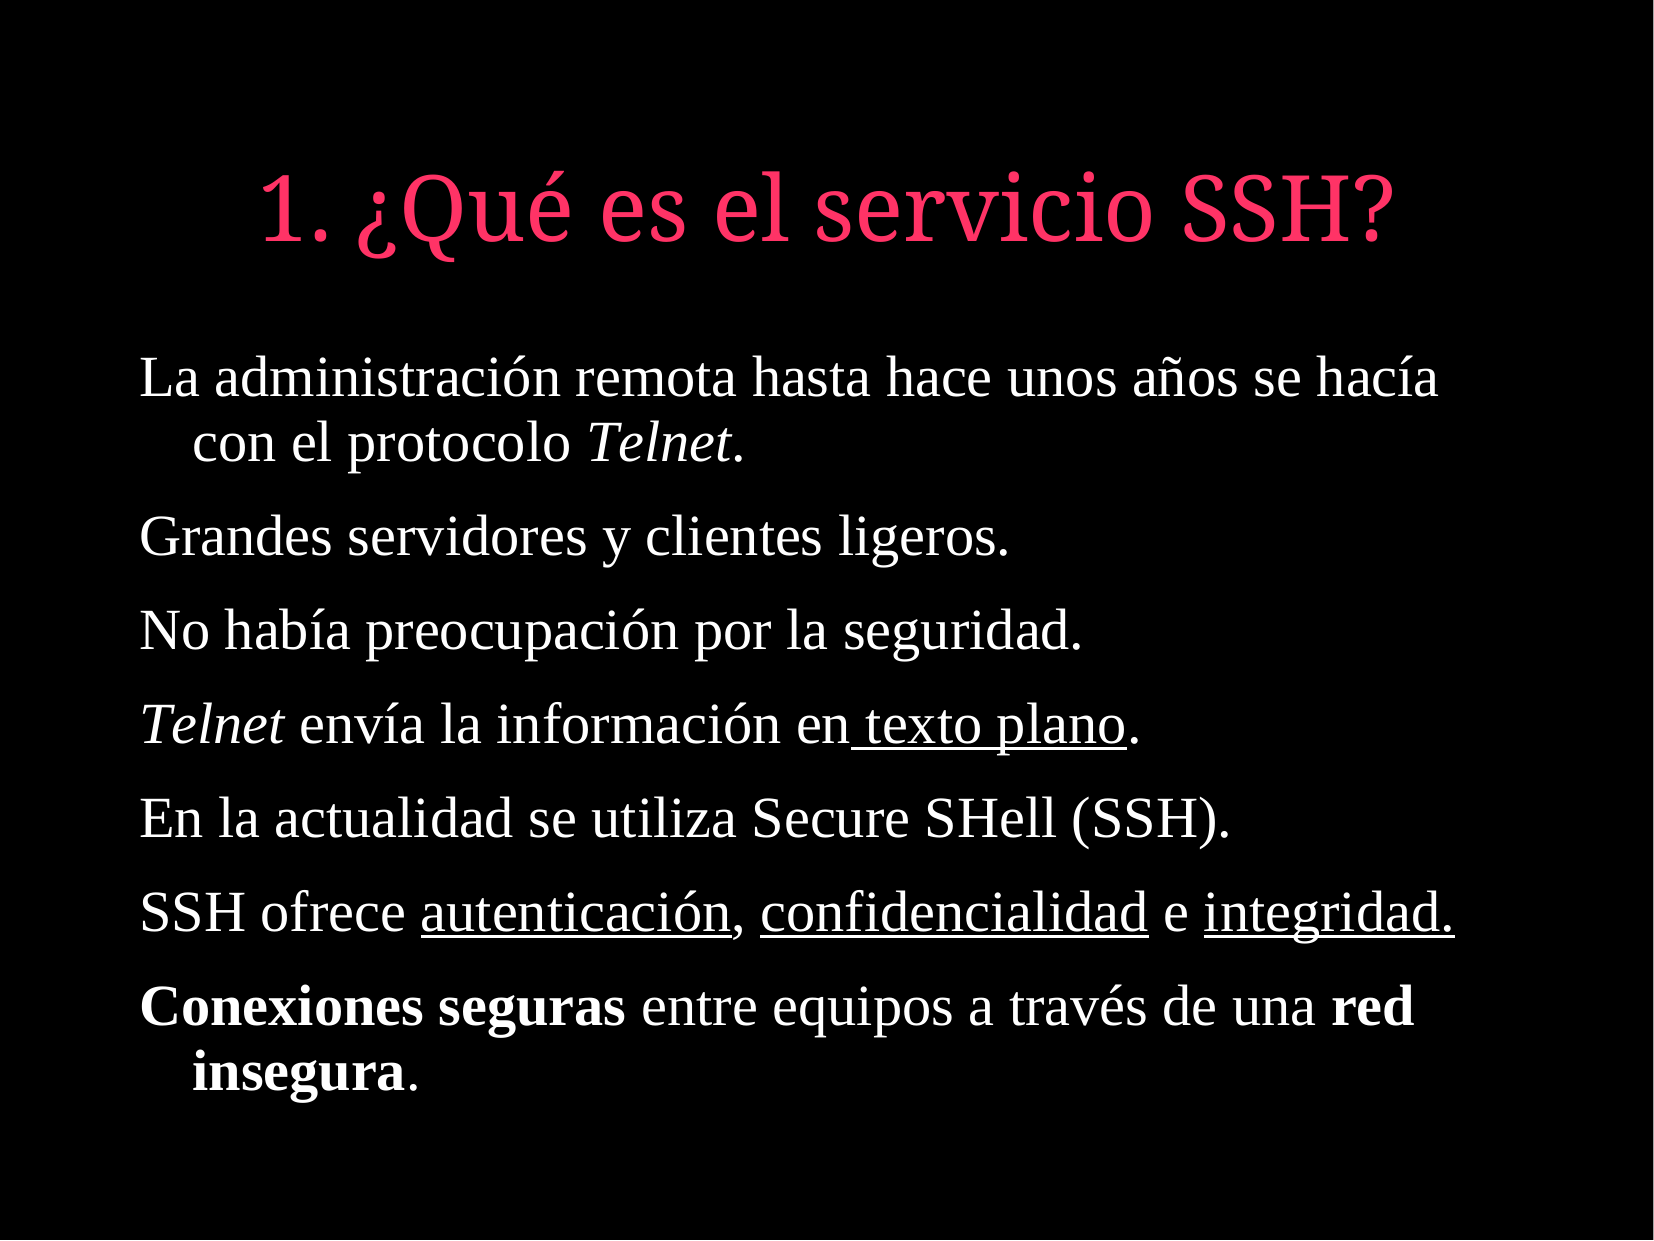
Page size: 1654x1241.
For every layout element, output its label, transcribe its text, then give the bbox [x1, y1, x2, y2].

list La administración remota hasta hace unos años se hacía con el protocolo Telnet. Grandes servidores y clientes ligeros. No había preocupación por la seguridad. Telnet envía la información en texto plano. En la actualidad se utiliza Secure SHell (SSH). SSH ofrece autenticación, confidencialidad e integridad. Conexiones seguras entre equipos a través de una red insegura. [121, 344, 1534, 1127]
title 1. ¿Qué es el servicio SSH? [121, 102, 1534, 311]
